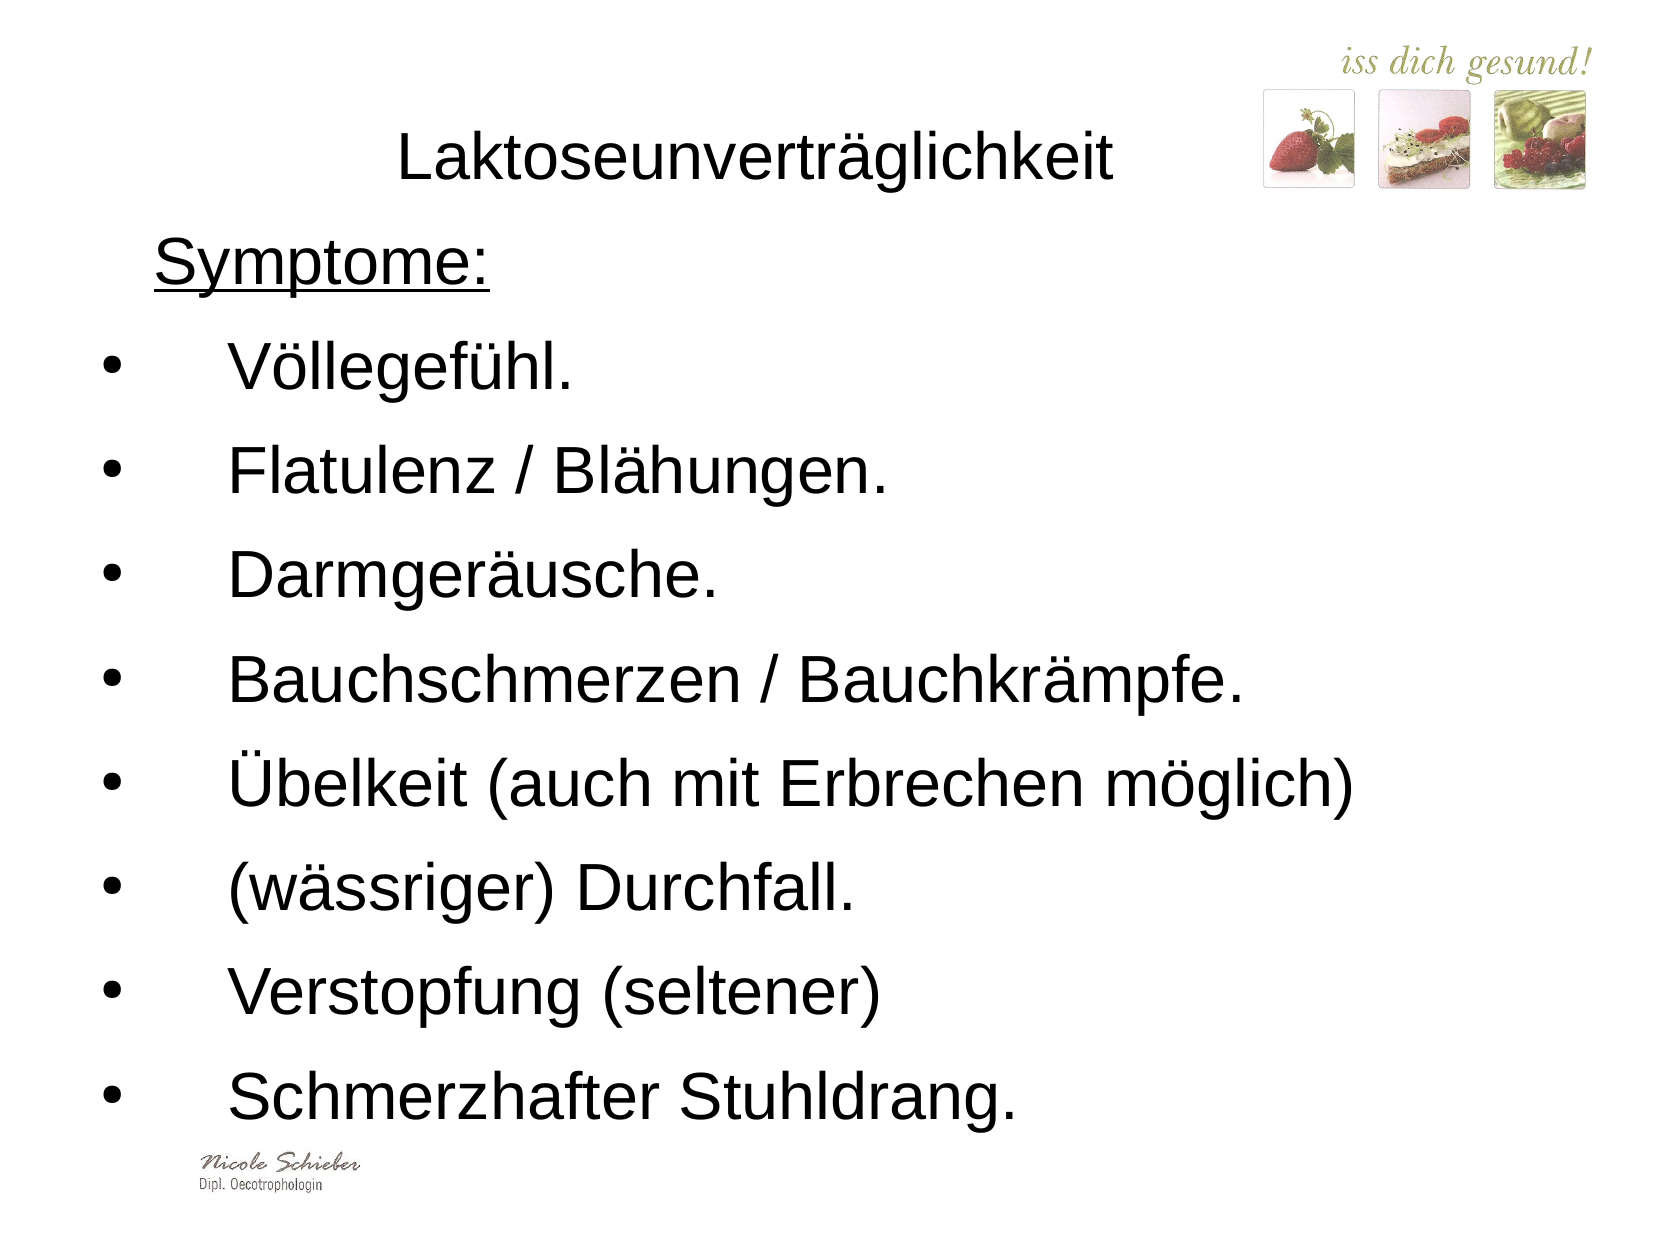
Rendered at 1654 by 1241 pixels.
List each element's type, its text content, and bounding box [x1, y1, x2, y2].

title Laktoseunverträglichkeit [11, 52, 1500, 260]
picture [188, 1149, 367, 1205]
list Symptome: Völlegefühl. Flatulenz / Blähungen. Darmgeräusche. Bauchschmerzen / Bauchkrämpfe. Übelkeit (auch mit Erbrechen möglich) (wässriger) Durchfall. Verstopfung (seltener) Schmerzhafter Stuhldrang. [82, 224, 1571, 1134]
picture [1251, 29, 1607, 198]
